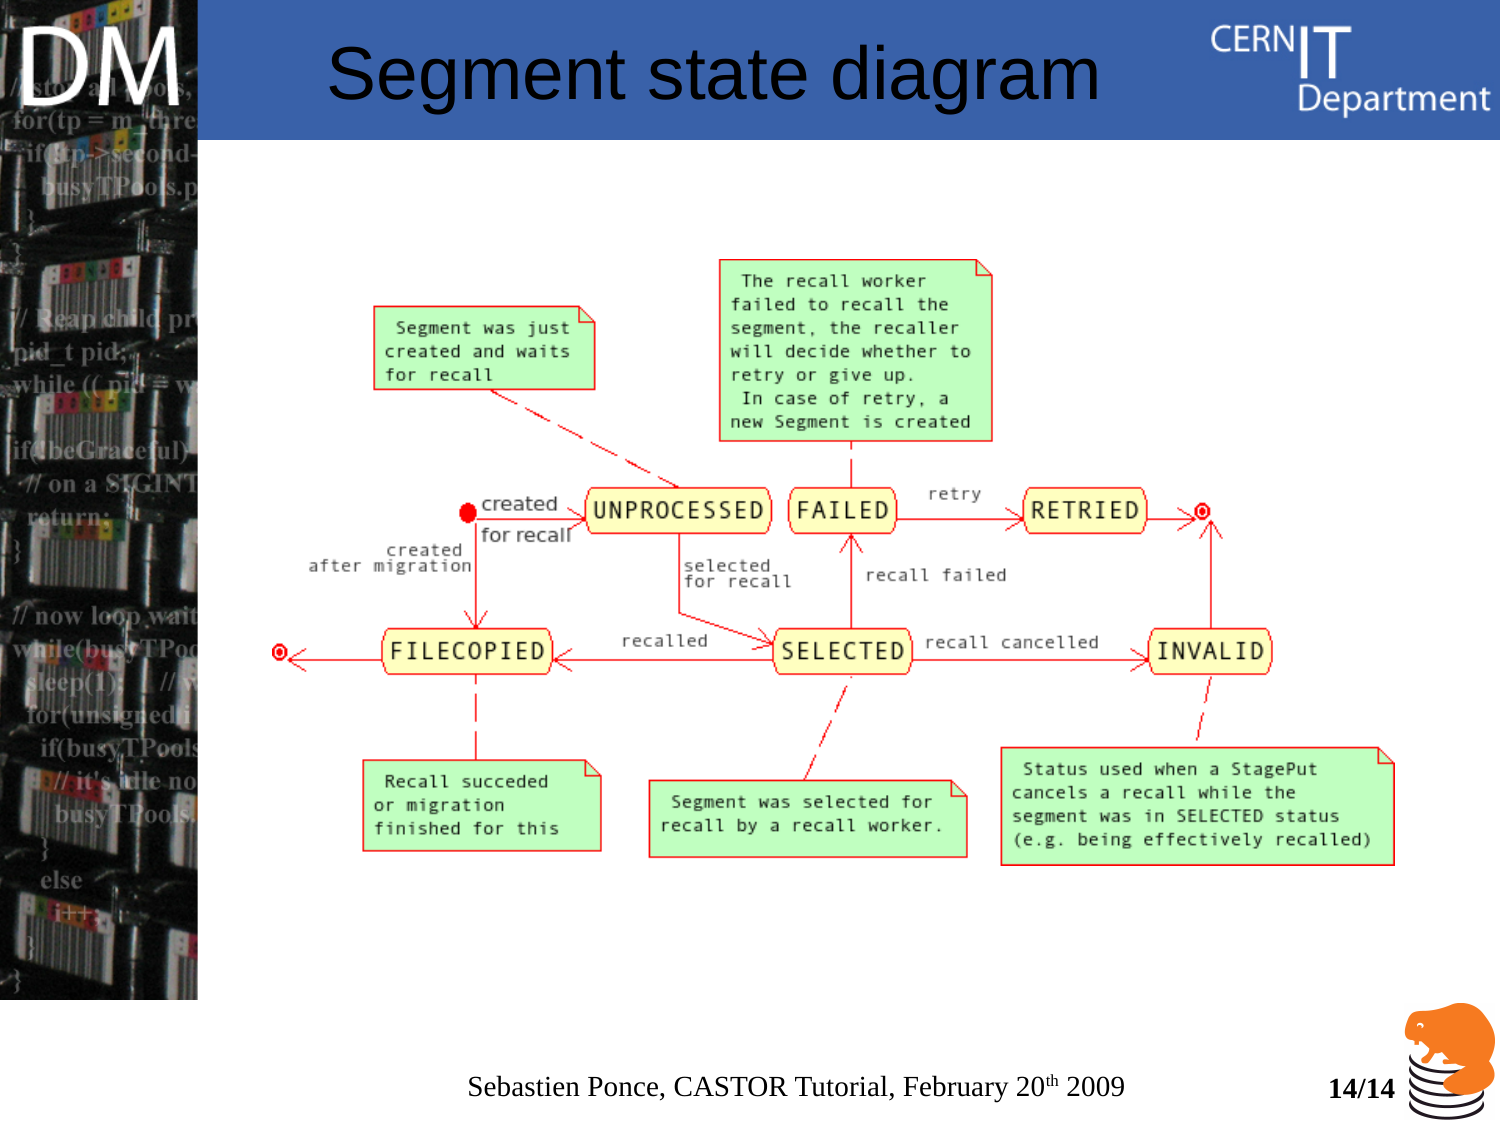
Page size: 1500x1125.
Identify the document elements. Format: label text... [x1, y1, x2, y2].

title Segment state diagram [132, 23, 1296, 123]
picture [1404, 1003, 1495, 1120]
picture [272, 259, 1395, 866]
picture [198, 0, 1500, 140]
